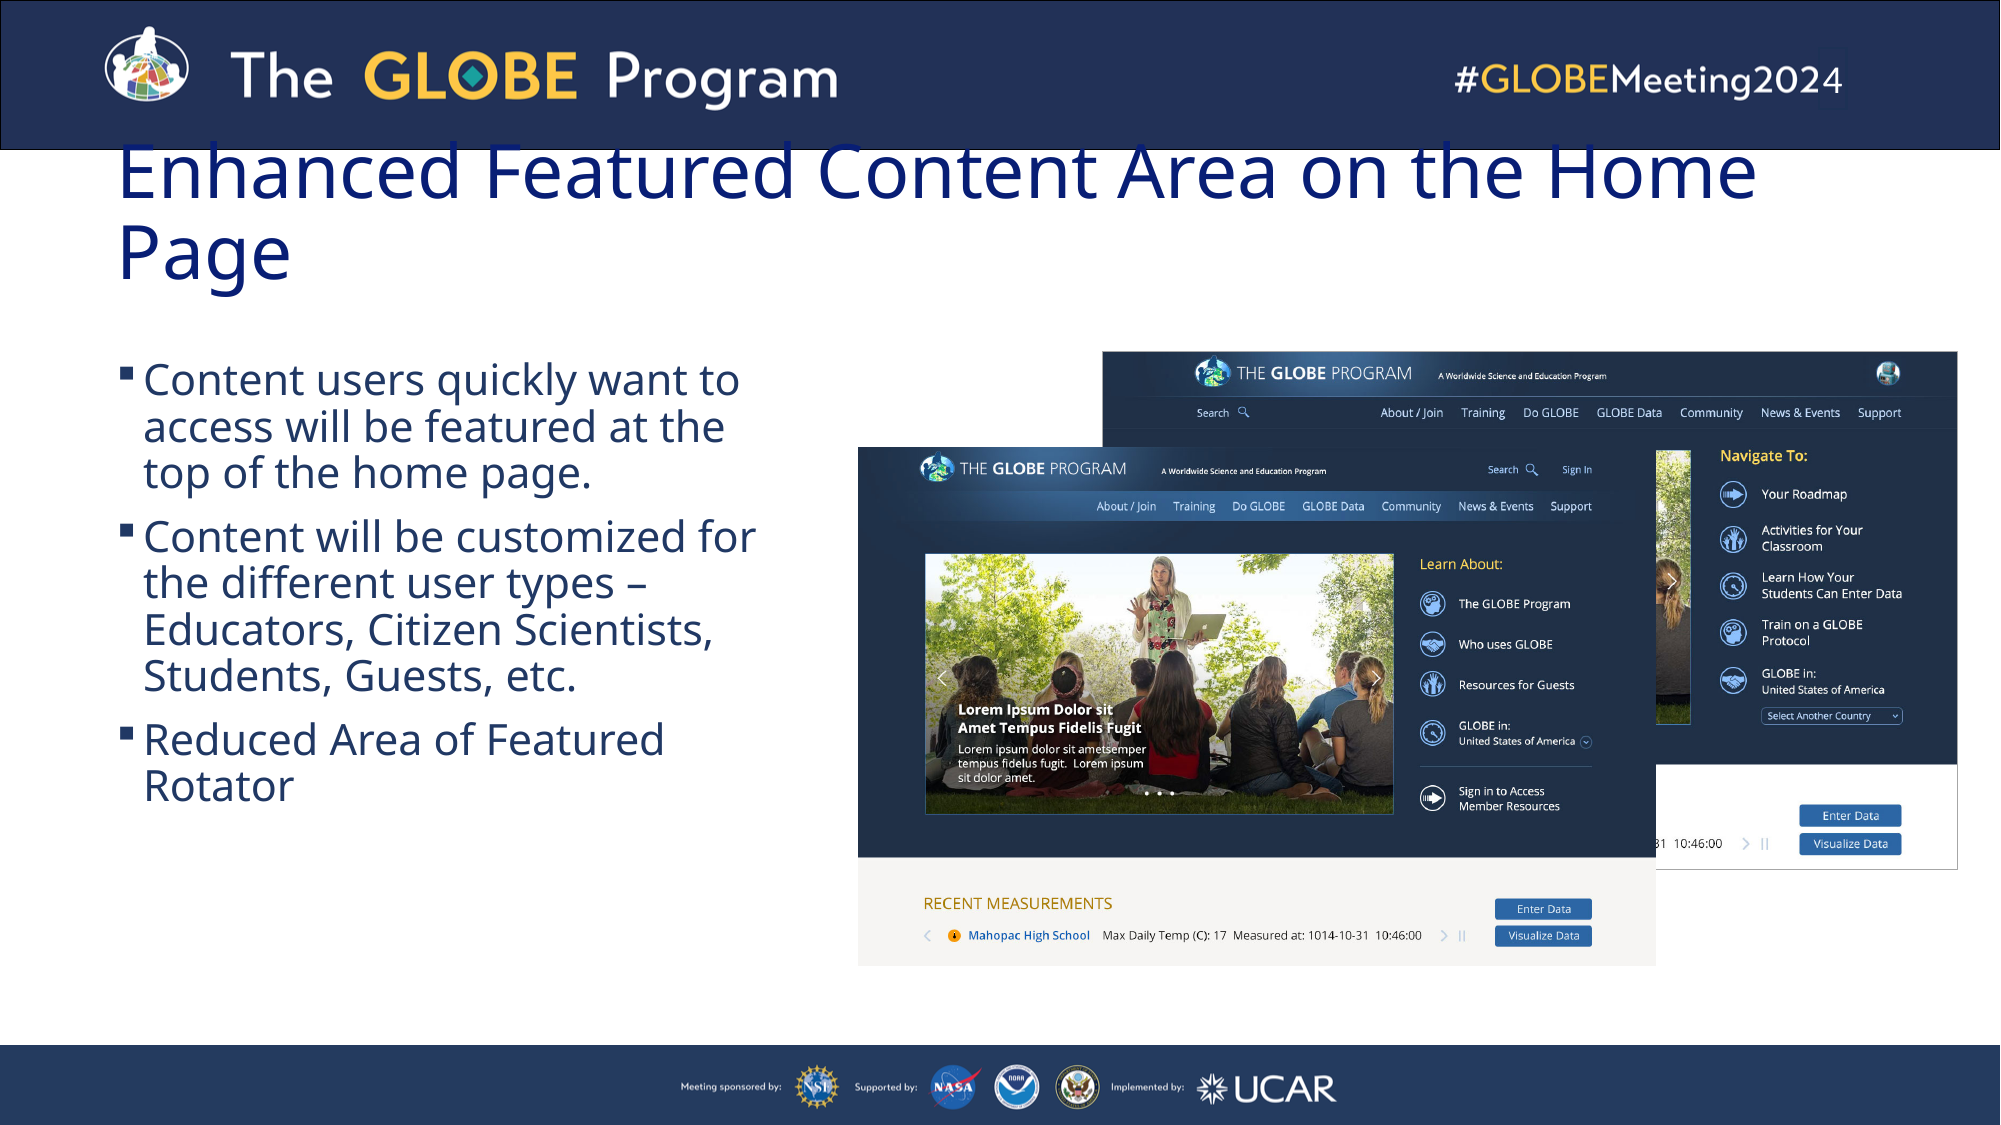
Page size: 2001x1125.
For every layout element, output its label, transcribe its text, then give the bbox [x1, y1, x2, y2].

picture [1, 1, 1999, 149]
picture [0, 1045, 2000, 1125]
picture [858, 351, 1957, 966]
text_box Enhanced Featured Content Area on the Home Page [101, 216, 1927, 303]
list Content users quickly want to access will be featured at the top of the home page. Content will be customized for the different user types – Educators, Citizen Scientists, Students, Guests, etc. Reduced Area of Featured Rotator [101, 351, 818, 823]
